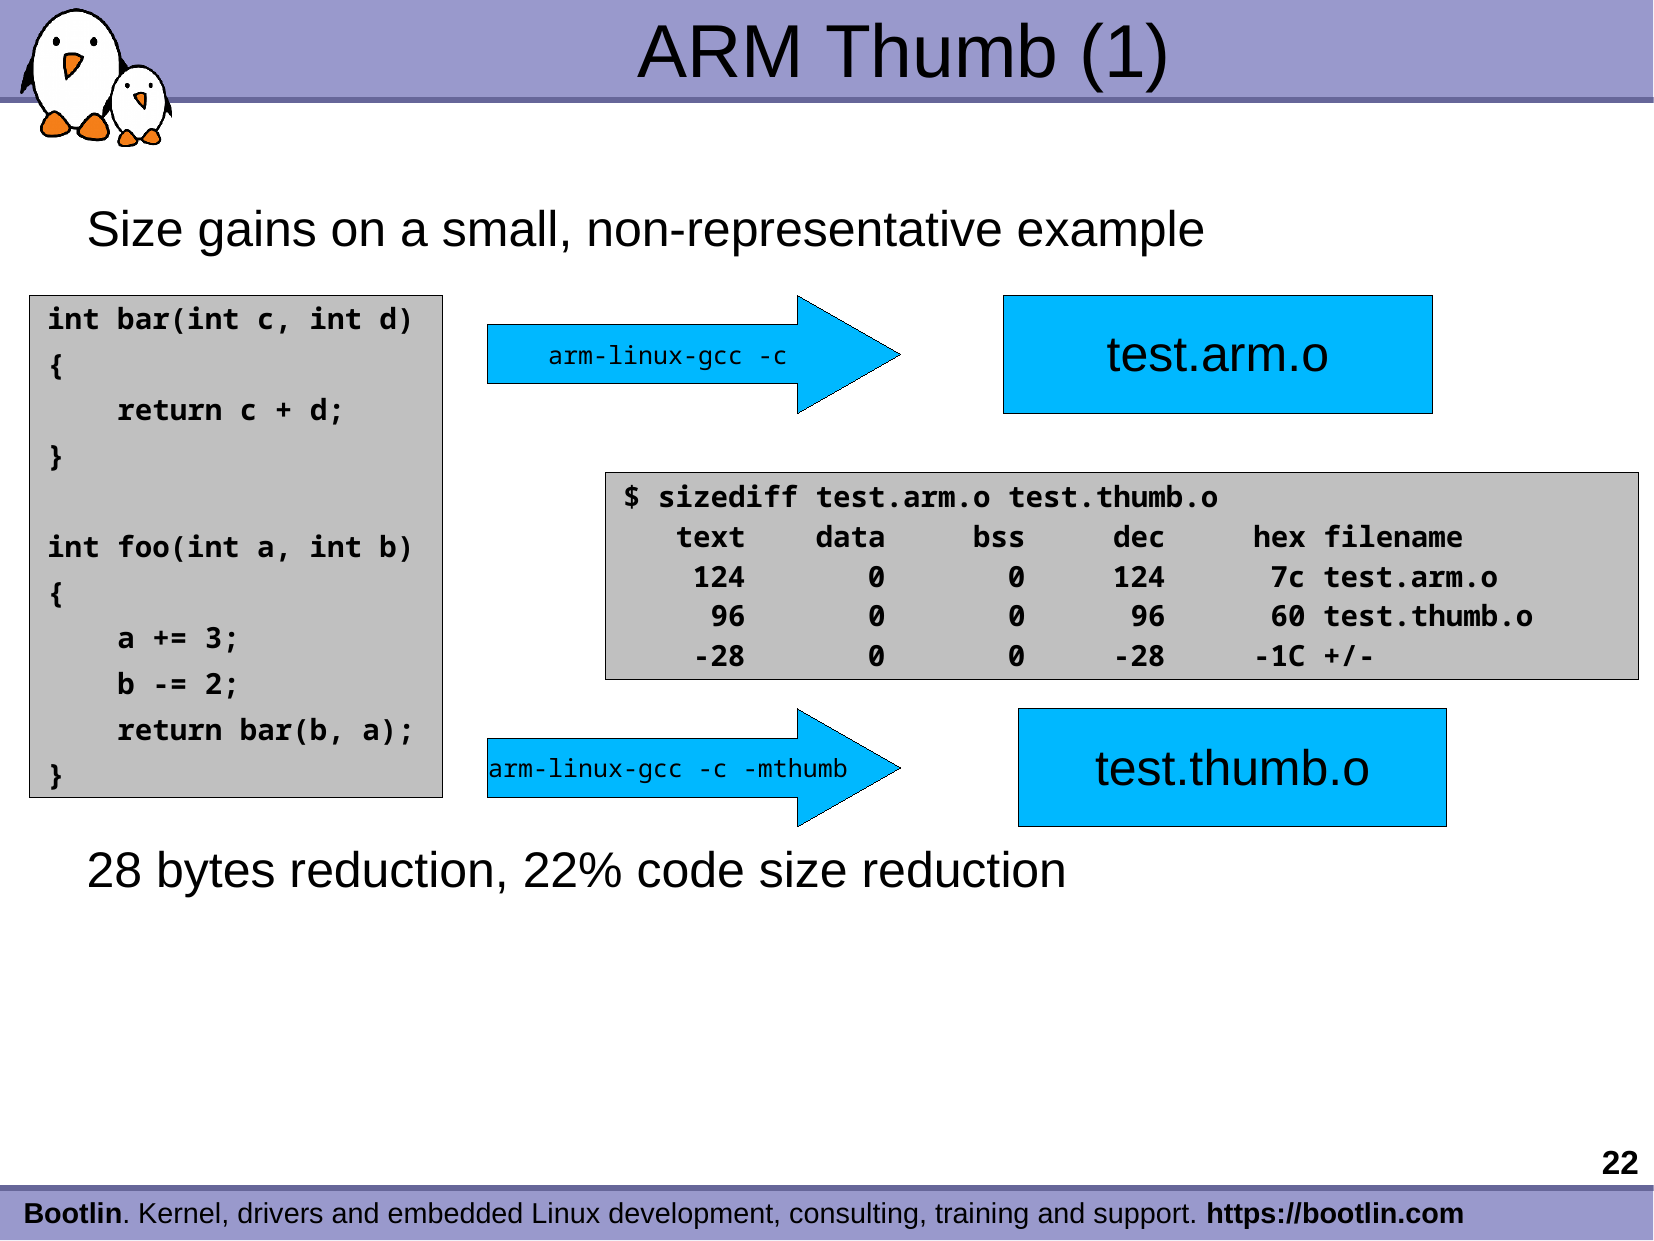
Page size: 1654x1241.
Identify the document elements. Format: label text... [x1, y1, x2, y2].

title ARM Thumb (1) [178, 5, 1631, 97]
picture [20, 8, 172, 147]
text_box arm-linux-gcc -c -mthumb [487, 708, 901, 827]
list Size gains on a small, non-representative example 28 bytes reduction, 22% code size reduction [68, 201, 1592, 1118]
text_box test.thumb.o [1018, 708, 1447, 827]
text_box $ sizediff test.arm.o test.thumb.o text data bss dec hex filename 124 0 0 124 7c test.arm.o 96 0 0 96 60 test.thumb.o -28 0 0 -28 -1C +/- [605, 472, 1639, 680]
text_box test.arm.o [1003, 295, 1433, 414]
text_box int bar(int c, int d) { return c + d; } int foo(int a, int b) { a += 3; b -= 2; return bar(b, a); } [29, 295, 443, 798]
text_box arm-linux-gcc -c [487, 295, 901, 414]
